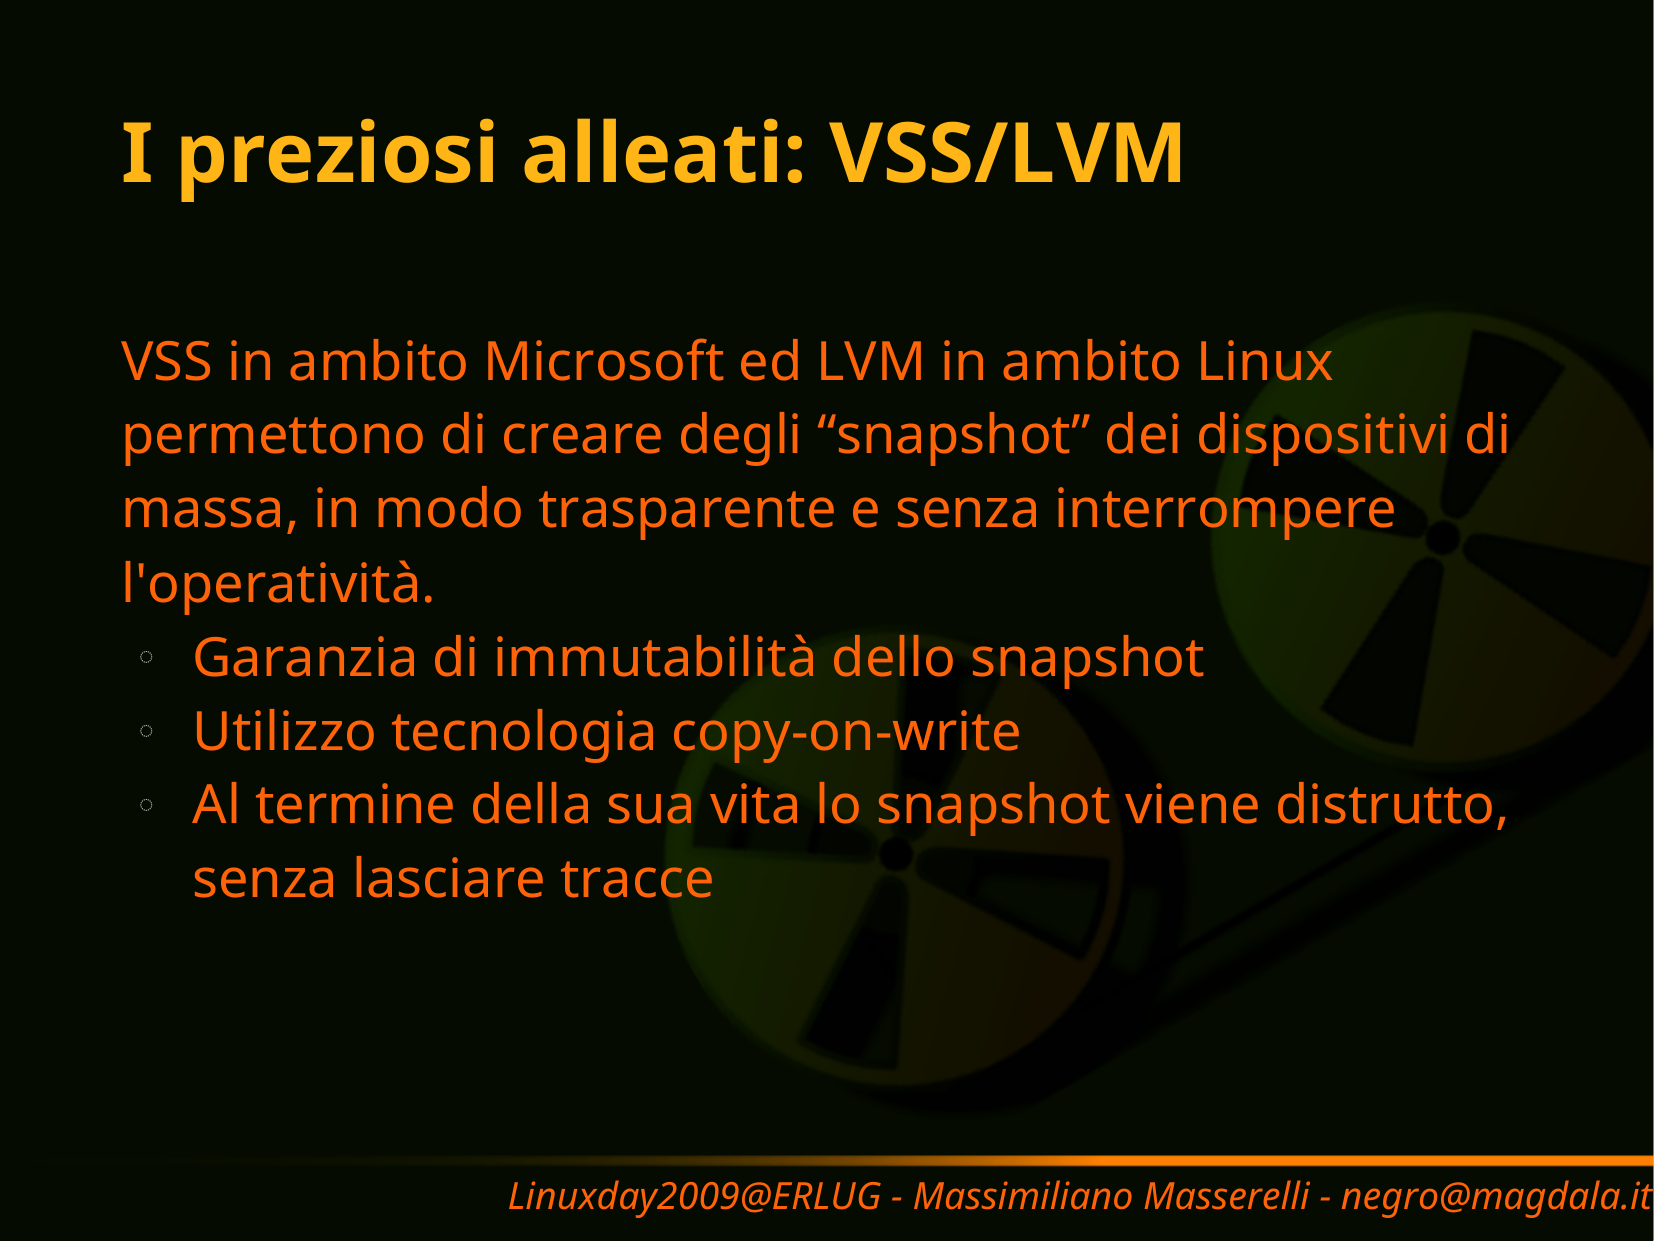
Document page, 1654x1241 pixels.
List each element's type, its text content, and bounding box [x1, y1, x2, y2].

title I preziosi alleati: VSS/LVM [121, 46, 1534, 254]
list VSS in ambito Microsoft ed LVM in ambito Linux permettono di creare degli “snapshot” dei dispositivi di massa, in modo trasparente e senza interrompere l'operatività. Garanzia di immutabilità dello snapshot Utilizzo tecnologia copy-on-write Al termine della sua vita lo snapshot viene distrutto, senza lasciare tracce [121, 322, 1561, 1133]
